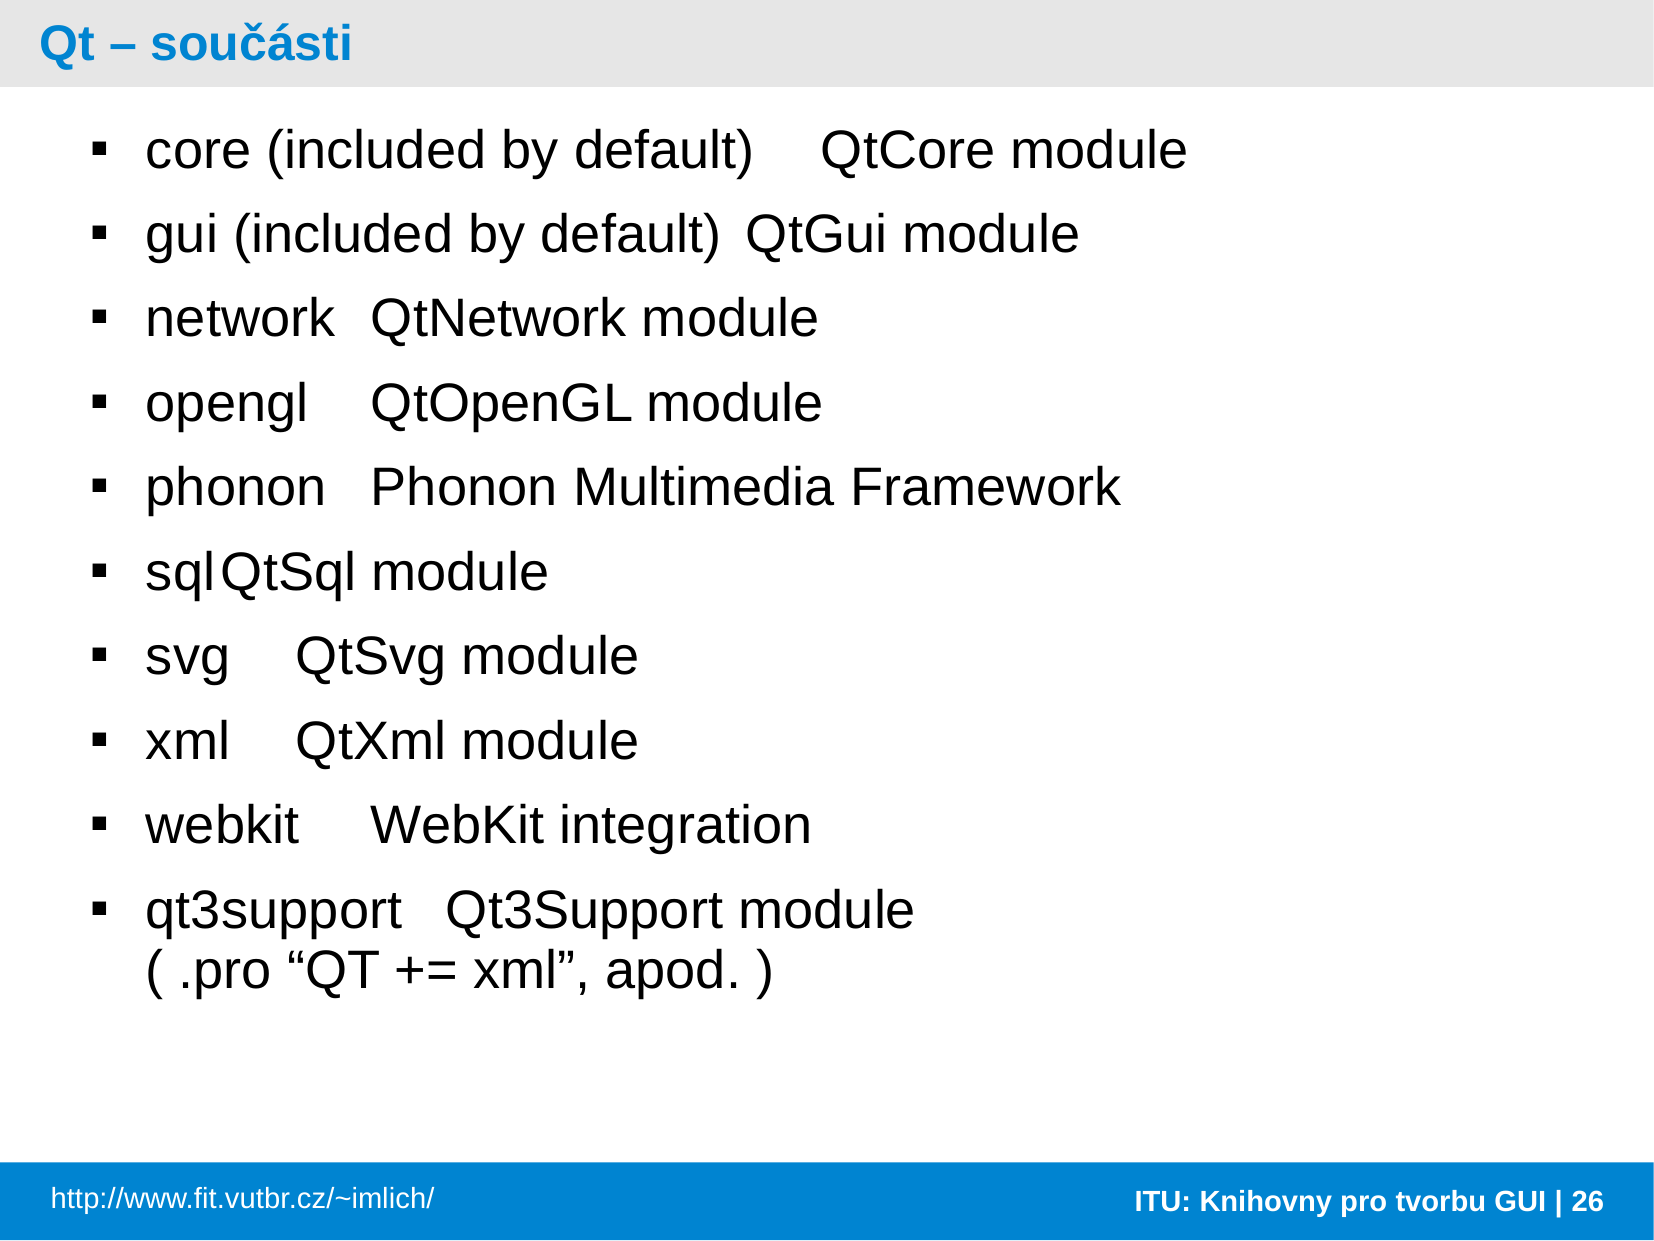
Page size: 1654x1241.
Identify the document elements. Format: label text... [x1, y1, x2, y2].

title Qt – součásti [39, 11, 1615, 76]
list core (included by default) QtCore module gui (included by default) QtGui module network QtNetwork module opengl QtOpenGL module phonon Phonon Multimedia Framework sql QtSql module svg QtSvg module xml QtXml module webkit WebKit integration qt3support Qt3Support module ( .pro “QT += xml”, apod. ) [75, 119, 1564, 1111]
